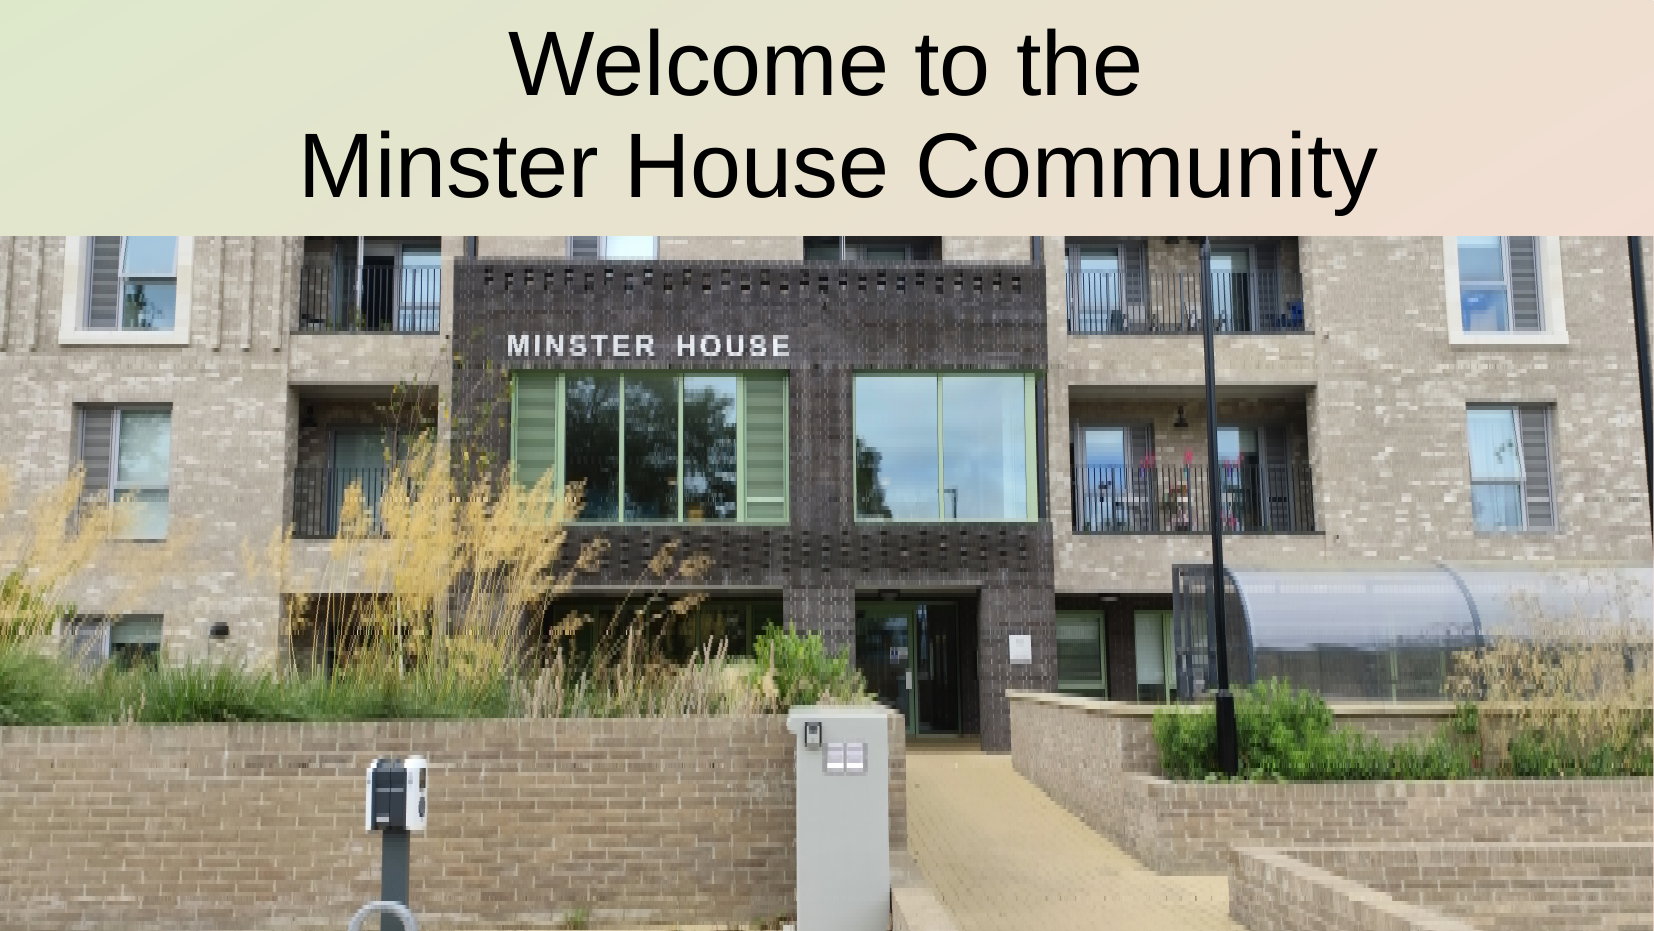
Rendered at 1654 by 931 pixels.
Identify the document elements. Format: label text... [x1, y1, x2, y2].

picture [0, 236, 1654, 931]
title Welcome to the Minster House Community [82, 12, 1571, 218]
